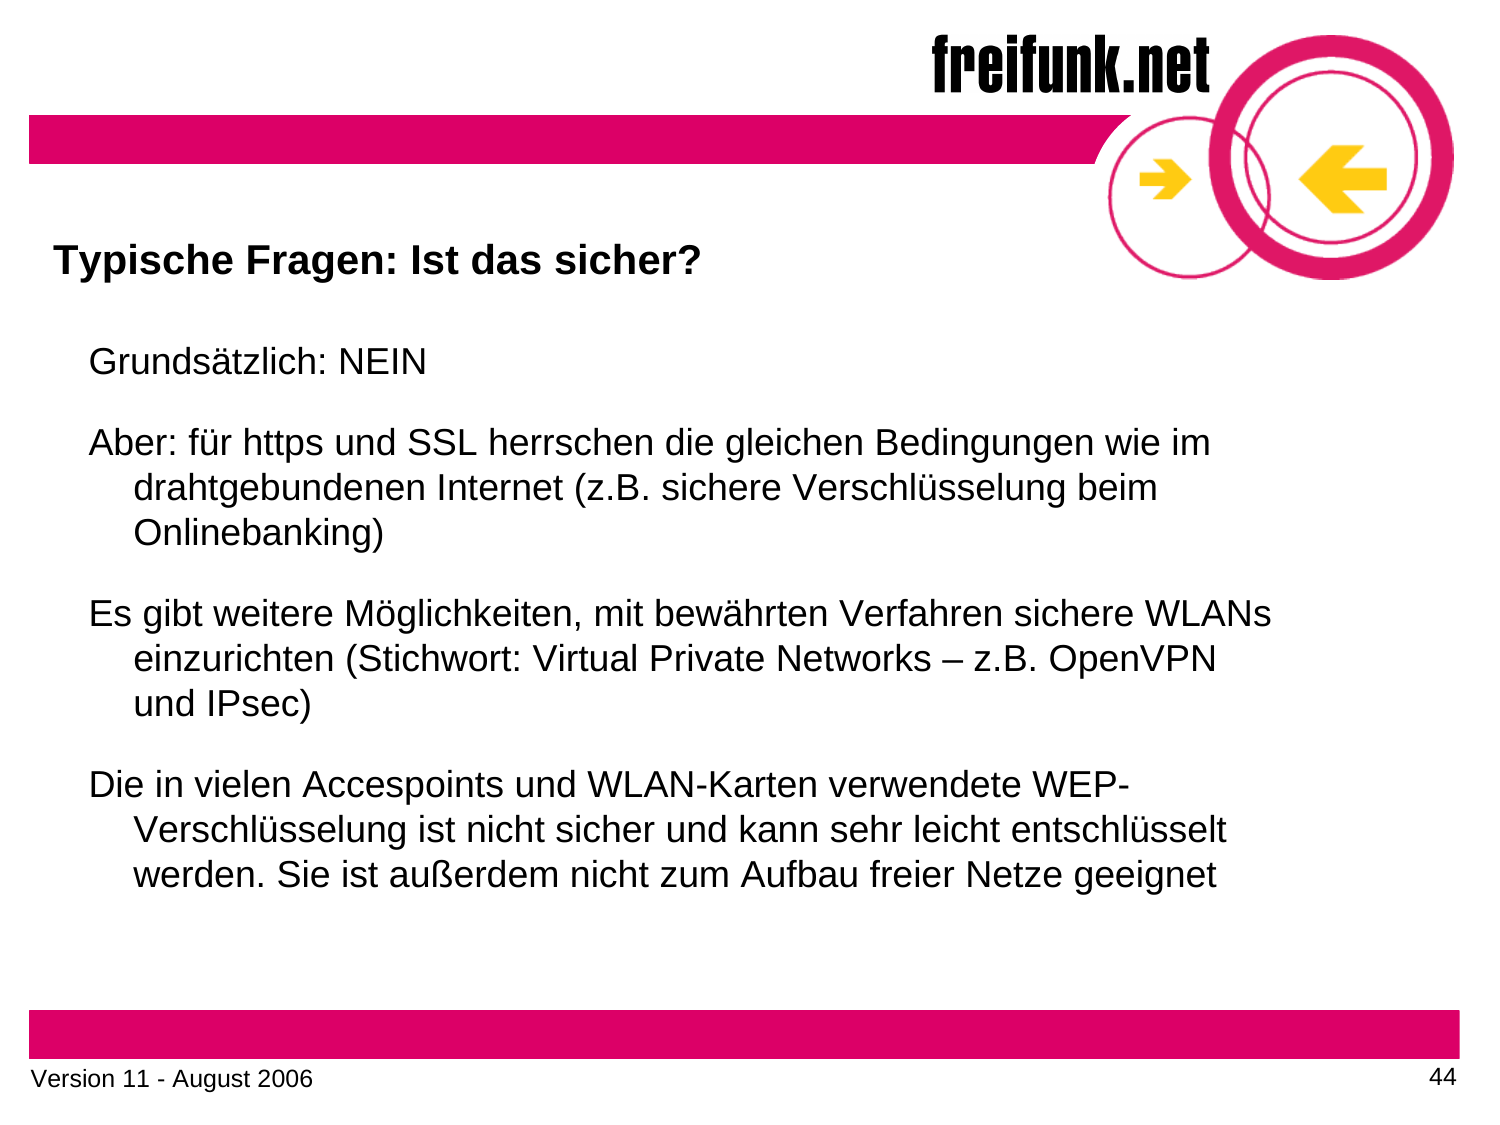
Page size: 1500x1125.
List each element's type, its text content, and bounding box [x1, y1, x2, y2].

text_box Grundsätzlich: NEIN Aber: für https und SSL herrschen die gleichen Bedingungen wie im drahtgebundenen Internet (z.B. sichere Verschlüsselung beim Onlinebanking) Es gibt weitere Möglichkeiten, mit bewährten Verfahren sichere WLANs einzurichten (Stichwort: Virtual Private Networks – z.B. OpenVPN und IPsec) Die in vielen Accespoints und WLAN-Karten verwendete WEP-Verschlüsselung ist nicht sicher und kann sehr leicht entschlüsselt werden. Sie ist außerdem nicht zum Aufbau freier Netze geeignet [59, 337, 1288, 976]
picture [932, 34, 1454, 280]
text_box Typische Fragen: Ist das sicher? [53, 233, 1046, 313]
